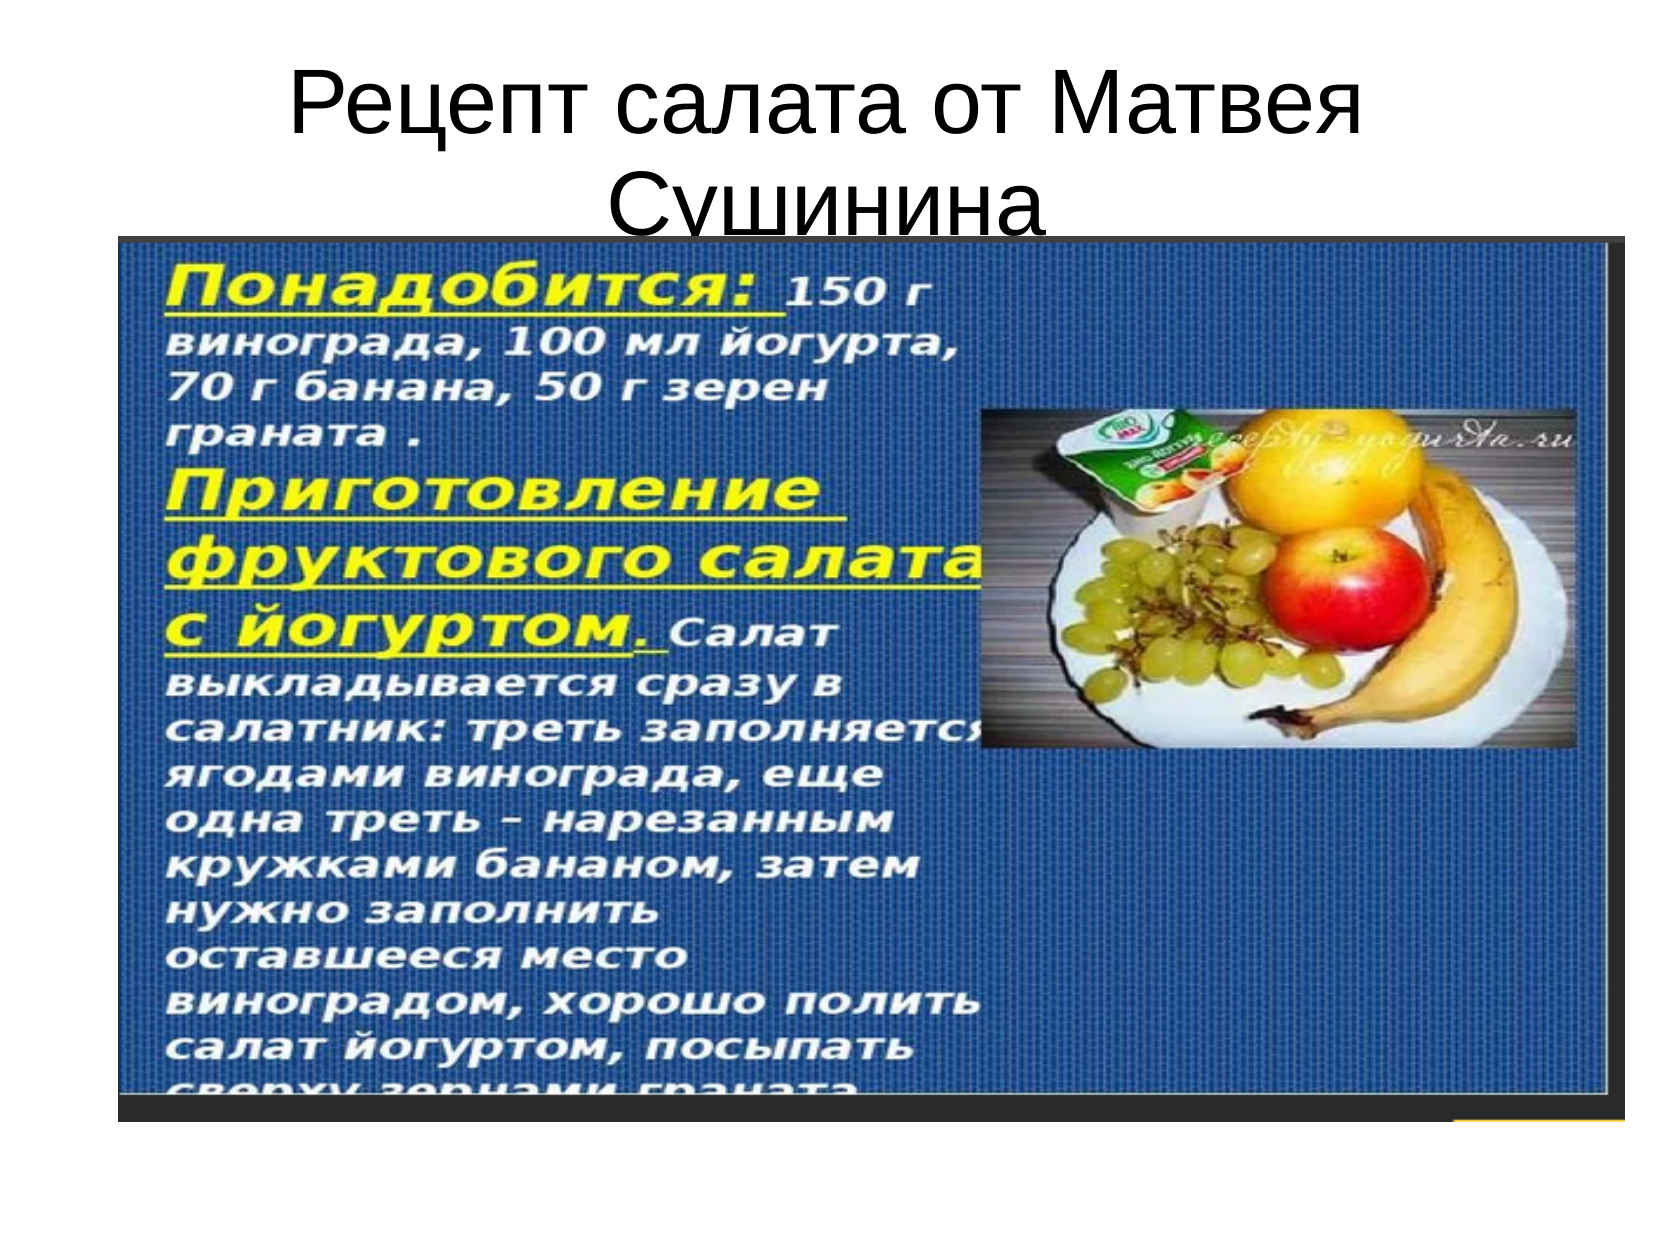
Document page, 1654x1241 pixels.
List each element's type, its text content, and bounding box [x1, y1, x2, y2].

picture [118, 236, 1625, 1123]
title Рецепт салата от Матвея Сушинина [82, 49, 1571, 257]
